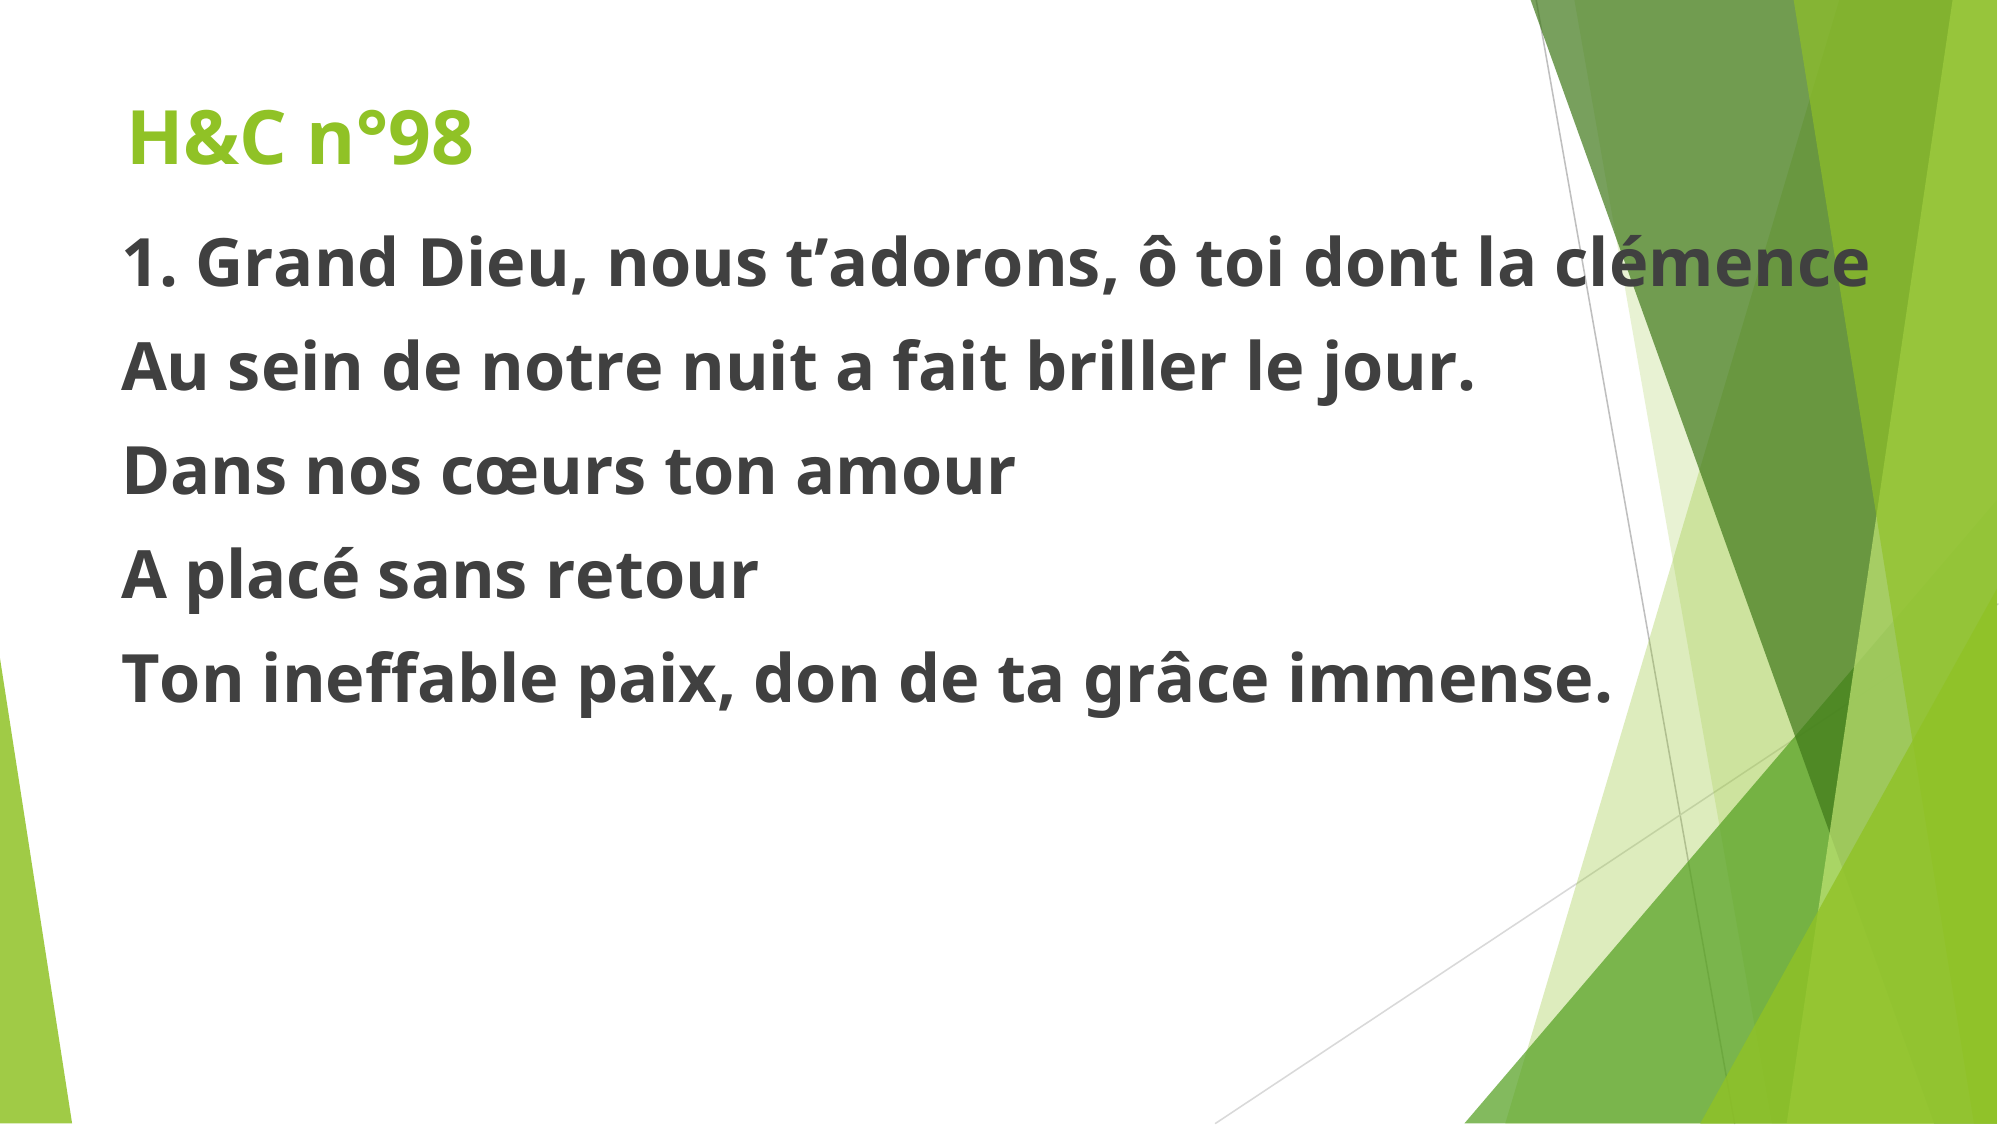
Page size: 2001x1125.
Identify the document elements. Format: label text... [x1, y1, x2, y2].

text_box H&C n°98 [111, 82, 1522, 200]
text_box 1. Grand Dieu, nous t’adorons, ô toi dont la clémence Au sein de notre nuit a fait briller le jour. Dans nos cœurs ton amour A placé sans retour Ton ineffable paix, don de ta grâce immense. [106, 200, 1973, 1037]
